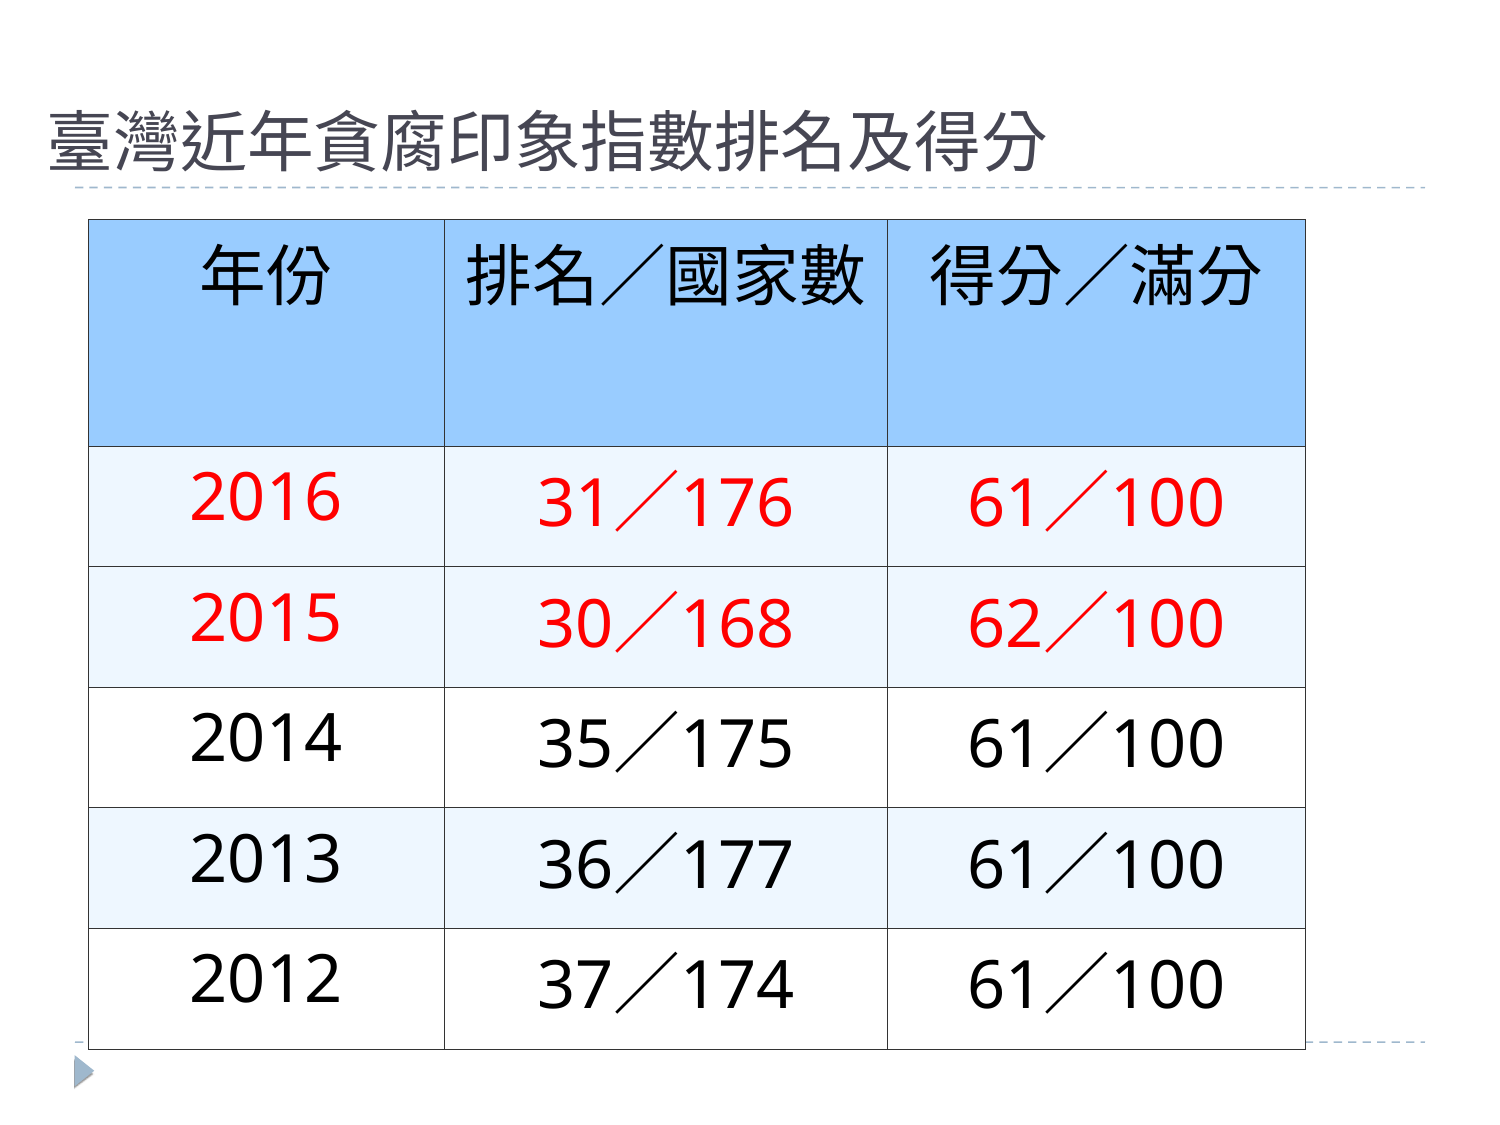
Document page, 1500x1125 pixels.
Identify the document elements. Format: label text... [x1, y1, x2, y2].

table_cell 62／100 [888, 567, 1305, 687]
table_cell 2016 [89, 447, 444, 566]
table_cell 2014 [89, 688, 444, 807]
table_header 年份 [89, 220, 444, 446]
table_cell 35／175 [445, 688, 887, 807]
table_cell 31／176 [445, 447, 887, 566]
table_cell 30／168 [445, 567, 887, 687]
table_cell 61／100 [888, 929, 1305, 1049]
table_cell 37／174 [445, 929, 887, 1049]
table_header 得分／滿分 [888, 220, 1305, 446]
table_cell 2012 [89, 929, 444, 1049]
table_cell 36／177 [445, 808, 887, 928]
table_header 排名／國家數 [445, 220, 887, 446]
table_cell 2013 [89, 808, 444, 928]
table_cell 61／100 [888, 688, 1305, 807]
table_cell 2015 [89, 567, 444, 687]
table_cell 61／100 [888, 808, 1305, 928]
table_cell 61／100 [888, 447, 1305, 566]
title 臺灣近年貪腐印象指數排名及得分 [32, 37, 1347, 188]
